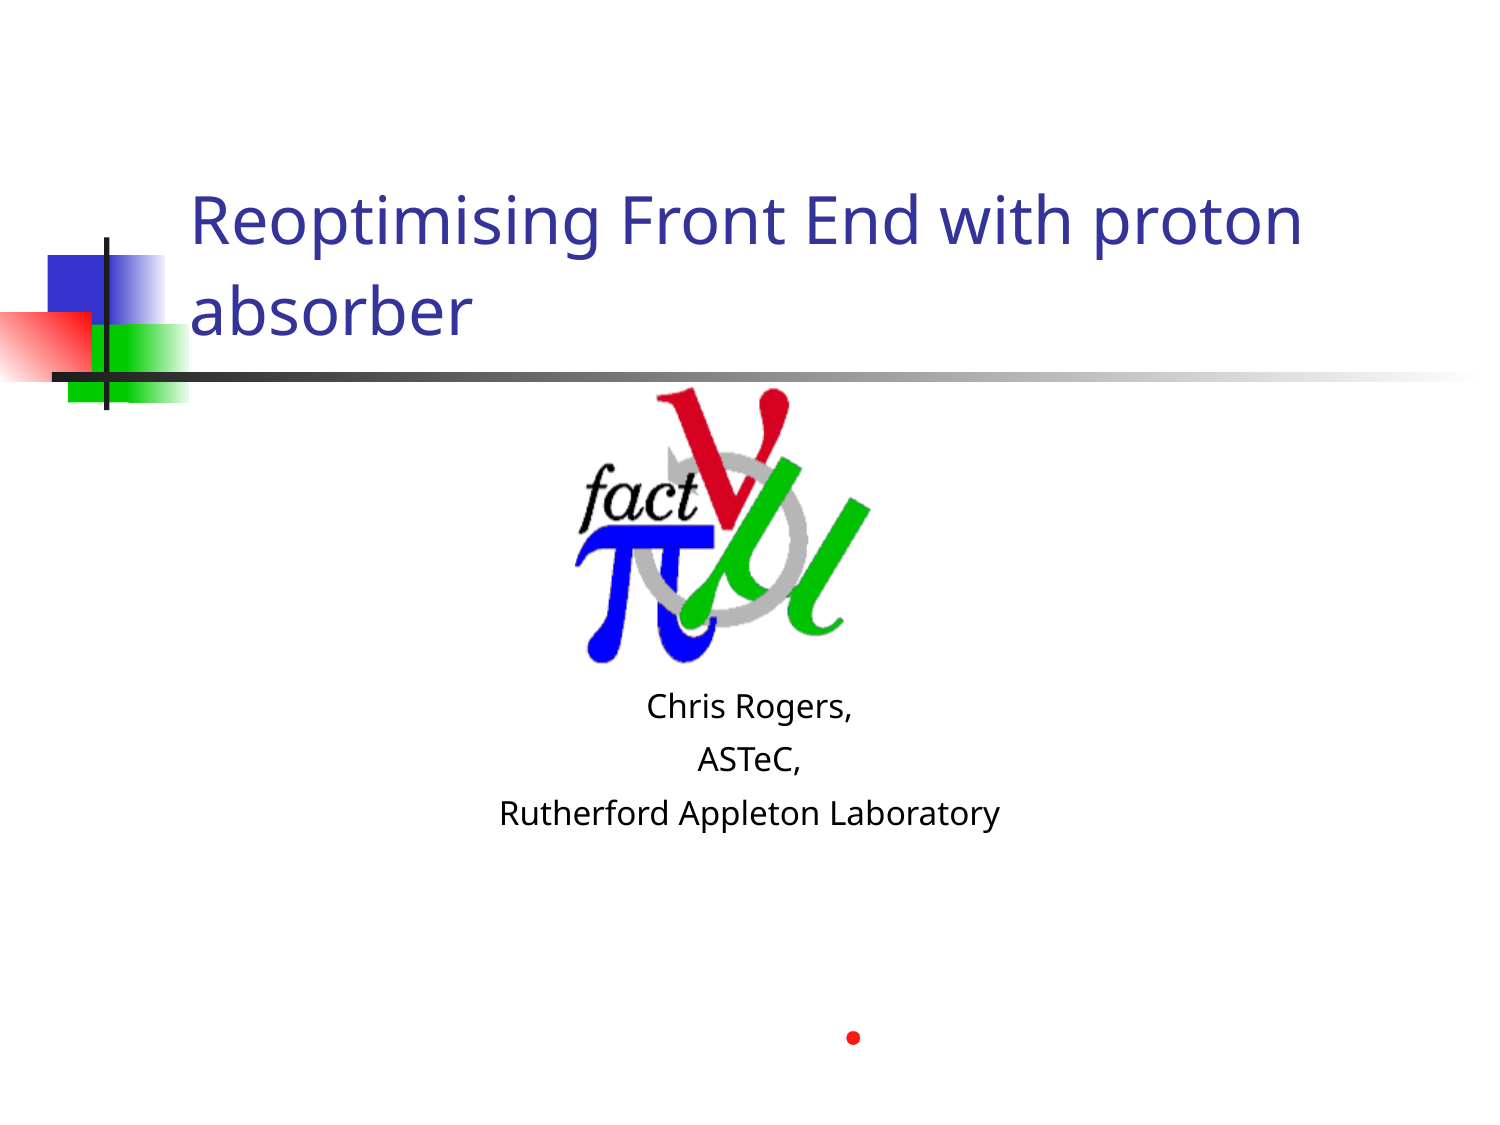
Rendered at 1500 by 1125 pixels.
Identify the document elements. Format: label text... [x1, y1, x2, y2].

title Reoptimising Front End with proton absorber [174, 159, 1450, 363]
picture [575, 387, 872, 674]
subtitle Chris Rogers, ASTeC, Rutherford Appleton Laboratory [225, 674, 1276, 925]
picture [662, 962, 870, 1081]
